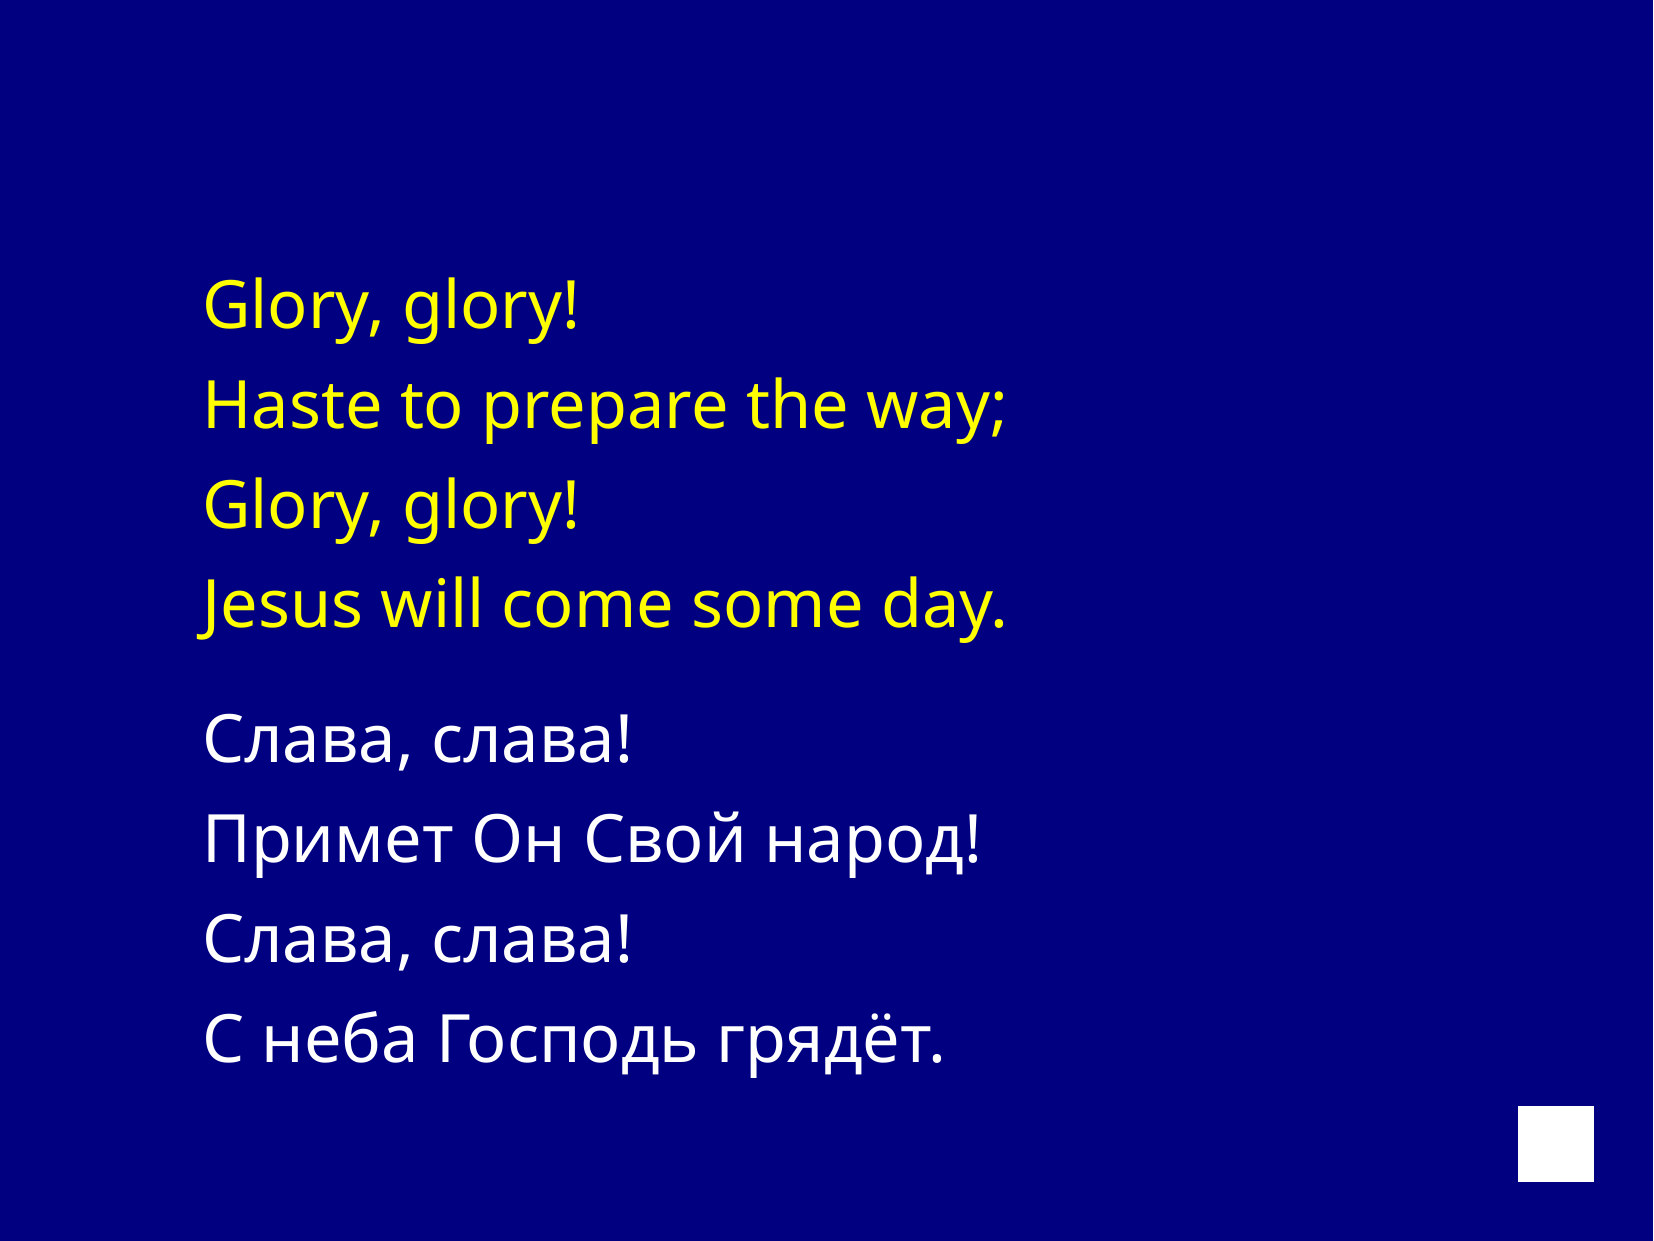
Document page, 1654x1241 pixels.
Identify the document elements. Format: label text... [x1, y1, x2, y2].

text_box Слава, слава! Примет Он Свой народ! Слава, слава! С неба Господь грядёт. [75, 675, 1576, 1163]
text_box [1518, 1106, 1594, 1182]
text_box Glory, glory! Haste to prepare the way; Glory, glory! Jesus will come some day. [75, 150, 1576, 638]
